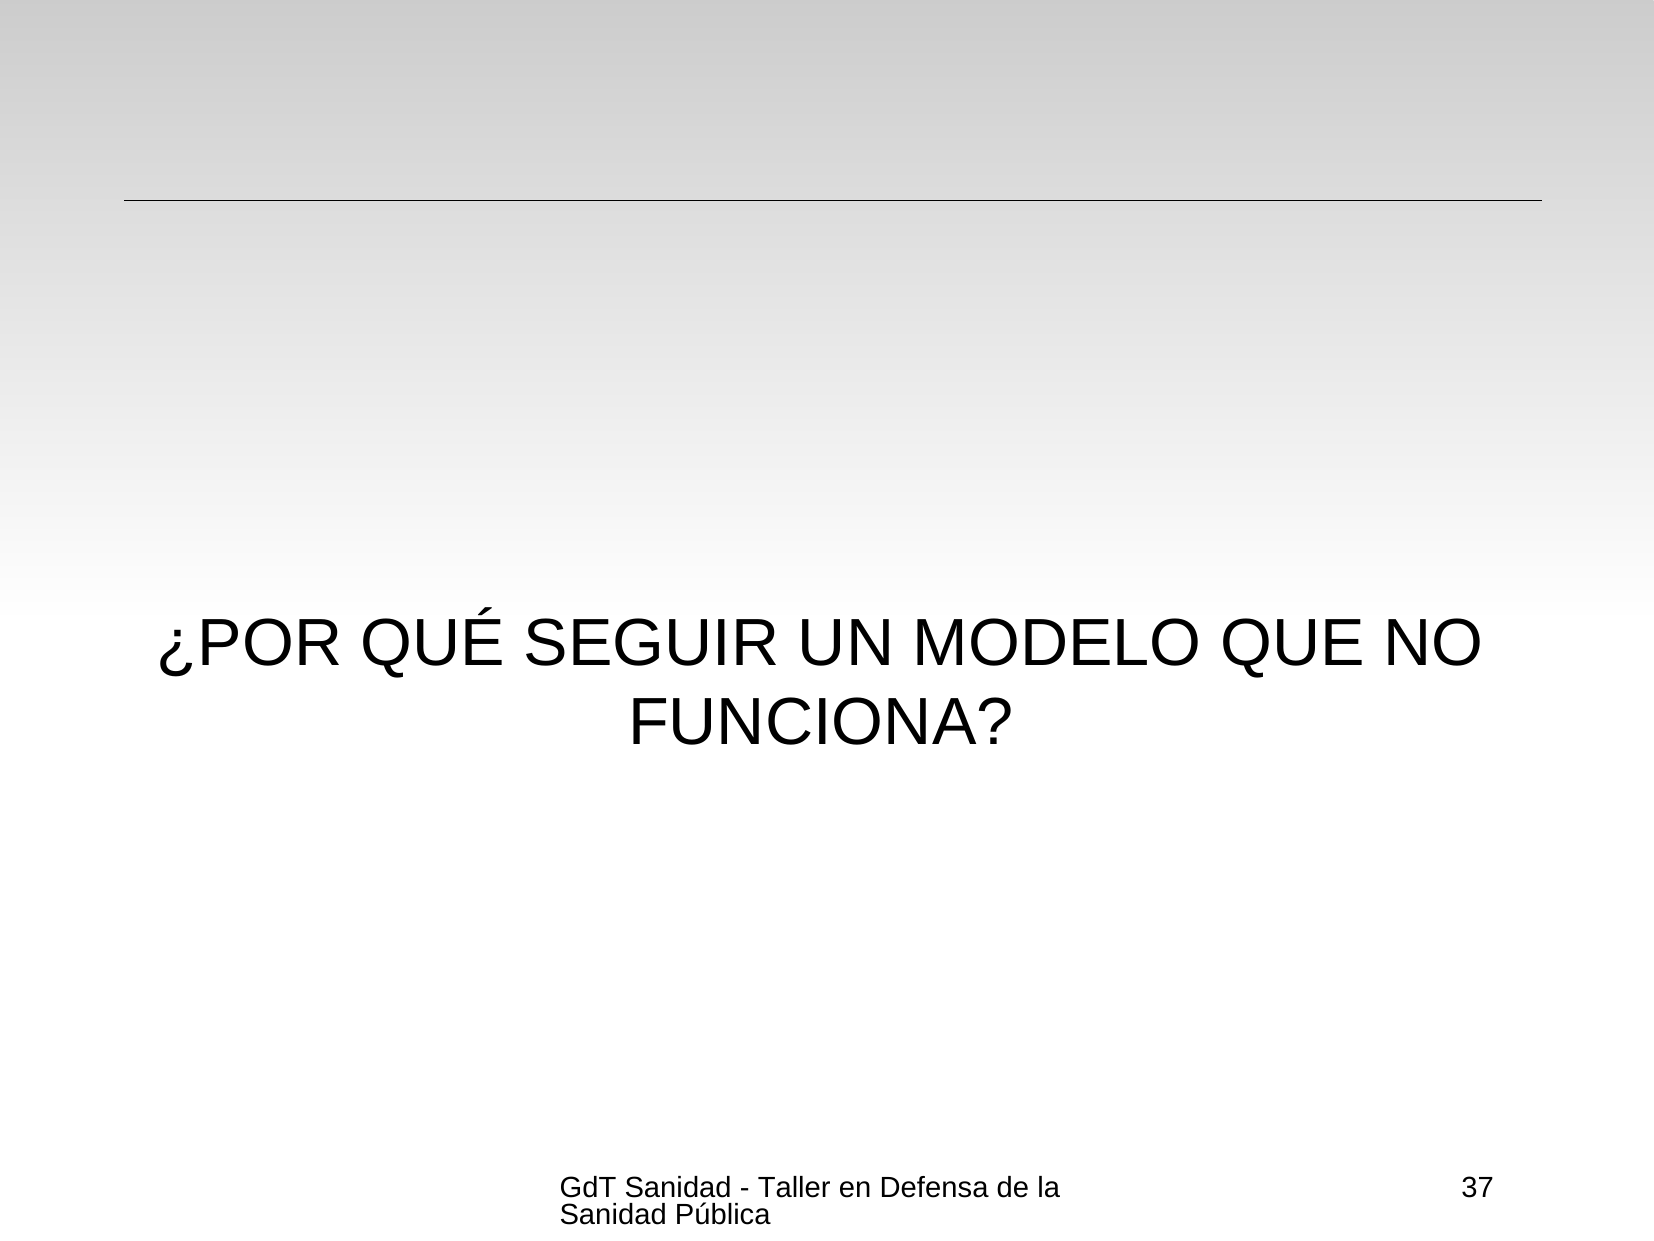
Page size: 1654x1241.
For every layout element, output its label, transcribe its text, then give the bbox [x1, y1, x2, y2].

list ¿POR QUÉ SEGUIR UN MODELO QUE NO FUNCIONA? [76, 590, 1565, 803]
